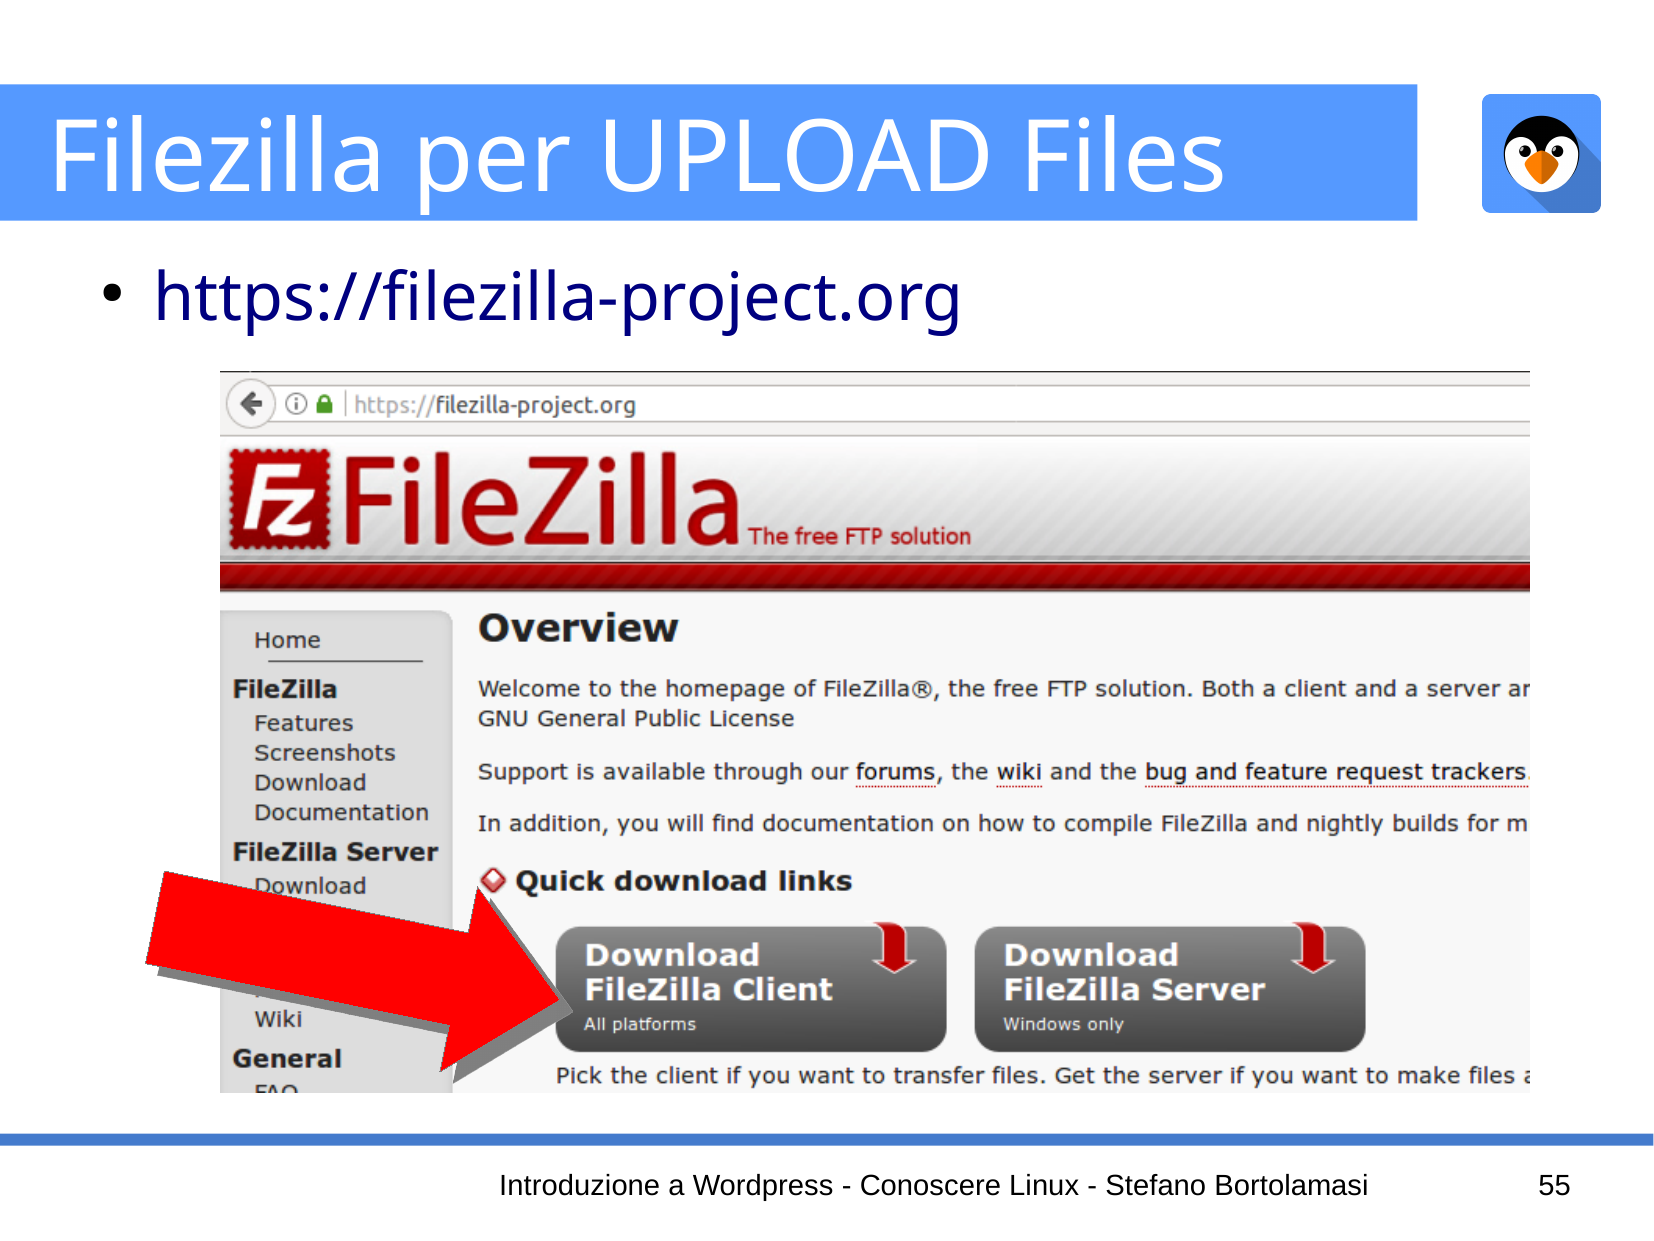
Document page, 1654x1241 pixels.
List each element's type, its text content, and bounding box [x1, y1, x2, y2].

title Filezilla per UPLOAD Files [0, 91, 1418, 214]
list https://filezilla-project.org [82, 248, 1538, 969]
picture [1482, 94, 1601, 213]
text_box [145, 871, 561, 1072]
picture [220, 371, 1530, 1093]
